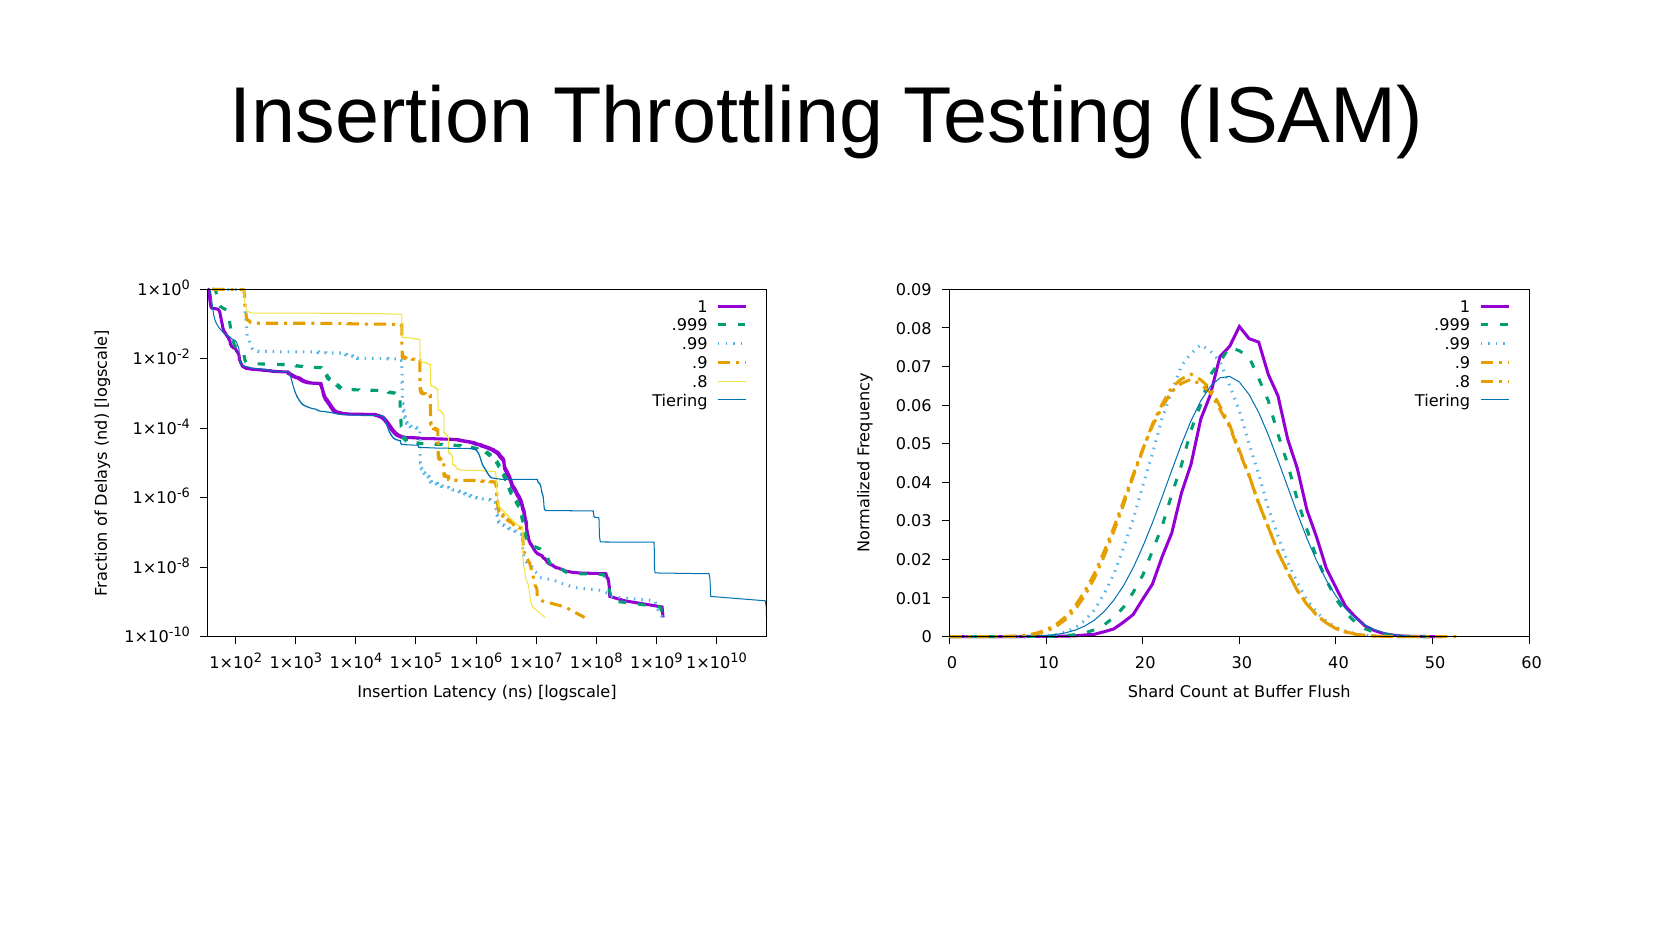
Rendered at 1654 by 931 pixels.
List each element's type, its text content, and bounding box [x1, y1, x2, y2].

picture [845, 269, 1572, 706]
title Insertion Throttling Testing (ISAM) [82, 37, 1571, 193]
picture [82, 269, 809, 706]
